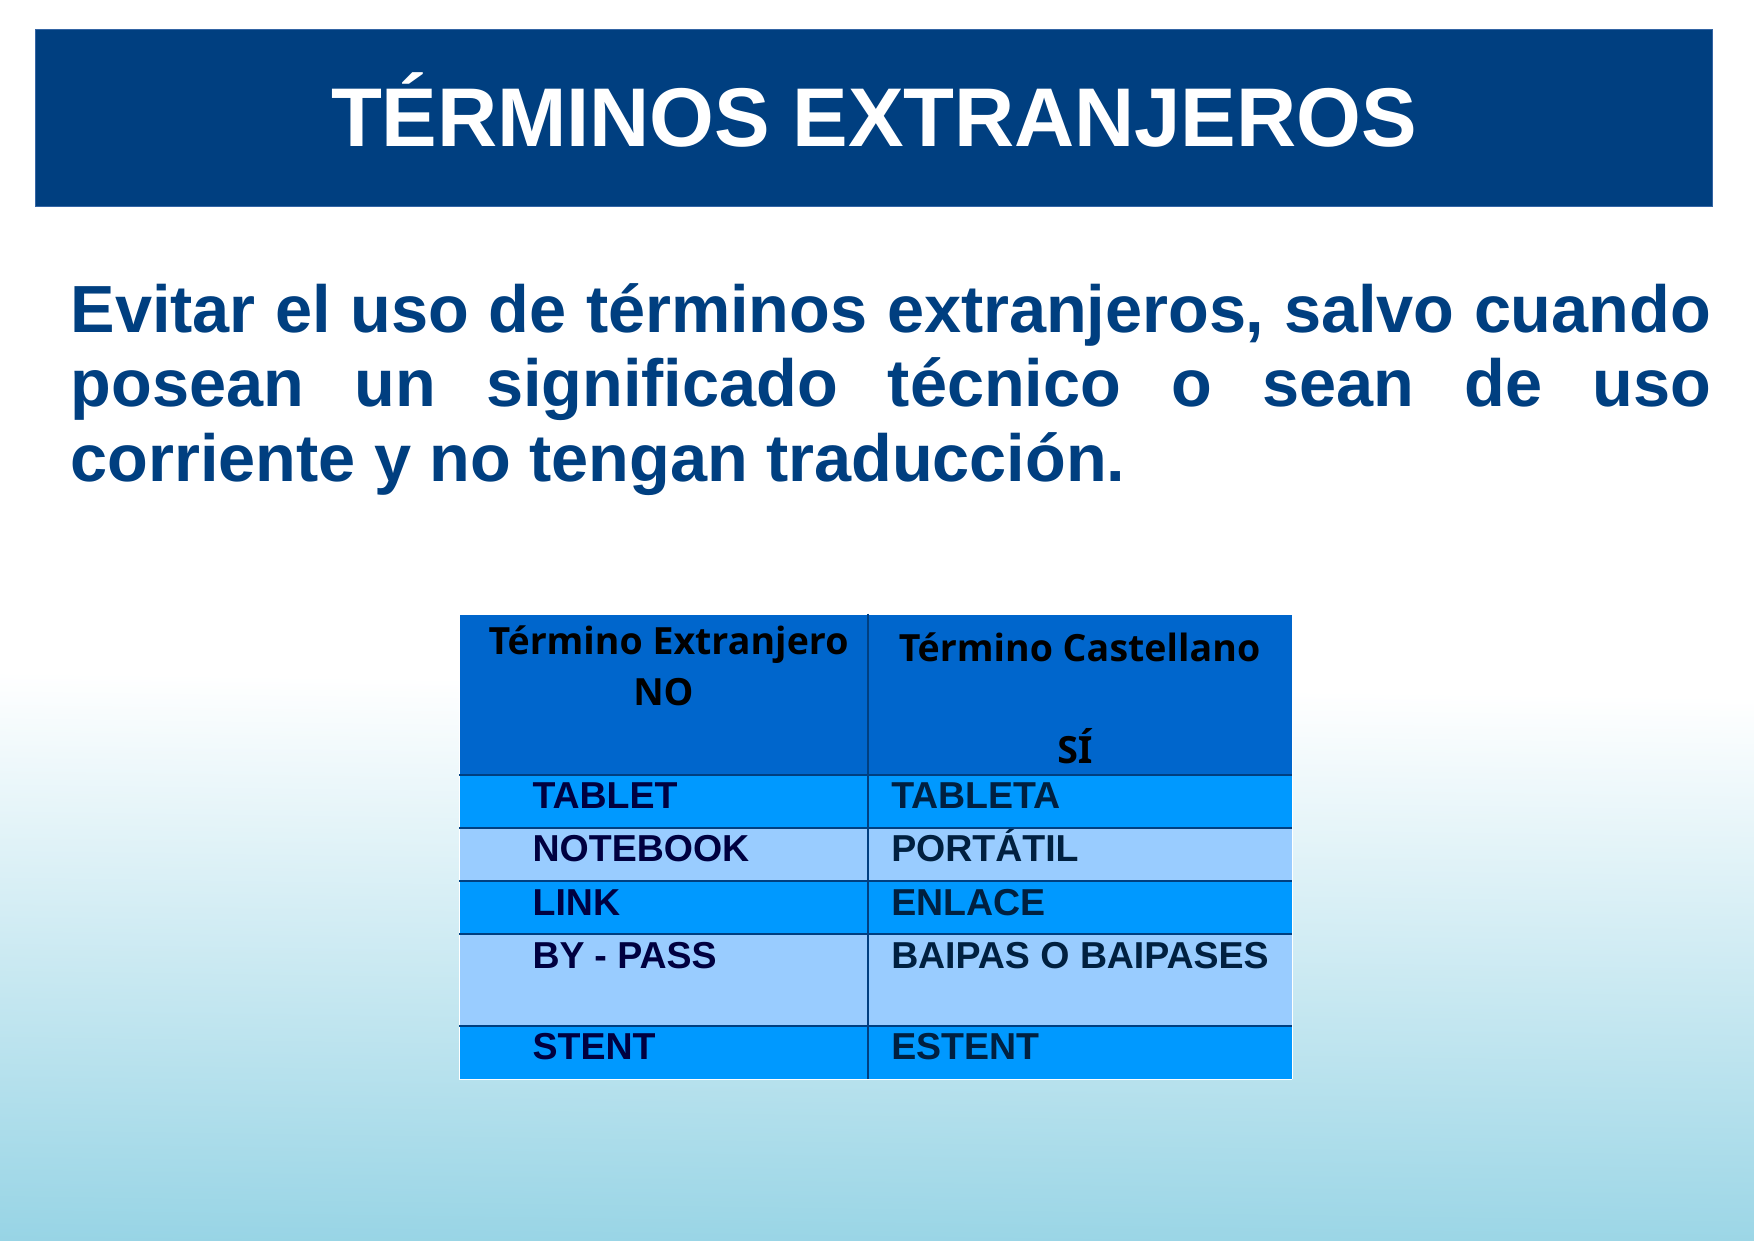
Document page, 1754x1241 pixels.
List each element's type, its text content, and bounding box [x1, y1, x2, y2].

table_cell LINK [460, 882, 867, 933]
table_cell TABLET [460, 776, 867, 827]
table_cell ESTENT [869, 1027, 1292, 1079]
table_header Término Castellano SÍ [869, 615, 1292, 774]
text_box Evitar el uso de términos extranjeros, salvo cuando posean un significado técnico o sean de uso corriente y no tengan traducción. [70, 271, 1713, 591]
table_cell STENT [460, 1027, 867, 1079]
text_box TÉRMINOS EXTRANJEROS [35, 29, 1713, 207]
table_header Término Extranjero NO [460, 615, 867, 774]
table_cell PORTÁTIL [869, 829, 1292, 880]
table_cell NOTEBOOK [460, 829, 867, 880]
table_cell BY - PASS [460, 935, 867, 1025]
table_cell TABLETA [869, 776, 1292, 827]
table_cell ENLACE [869, 882, 1292, 933]
table_cell BAIPAS O BAIPASES [869, 935, 1292, 1025]
